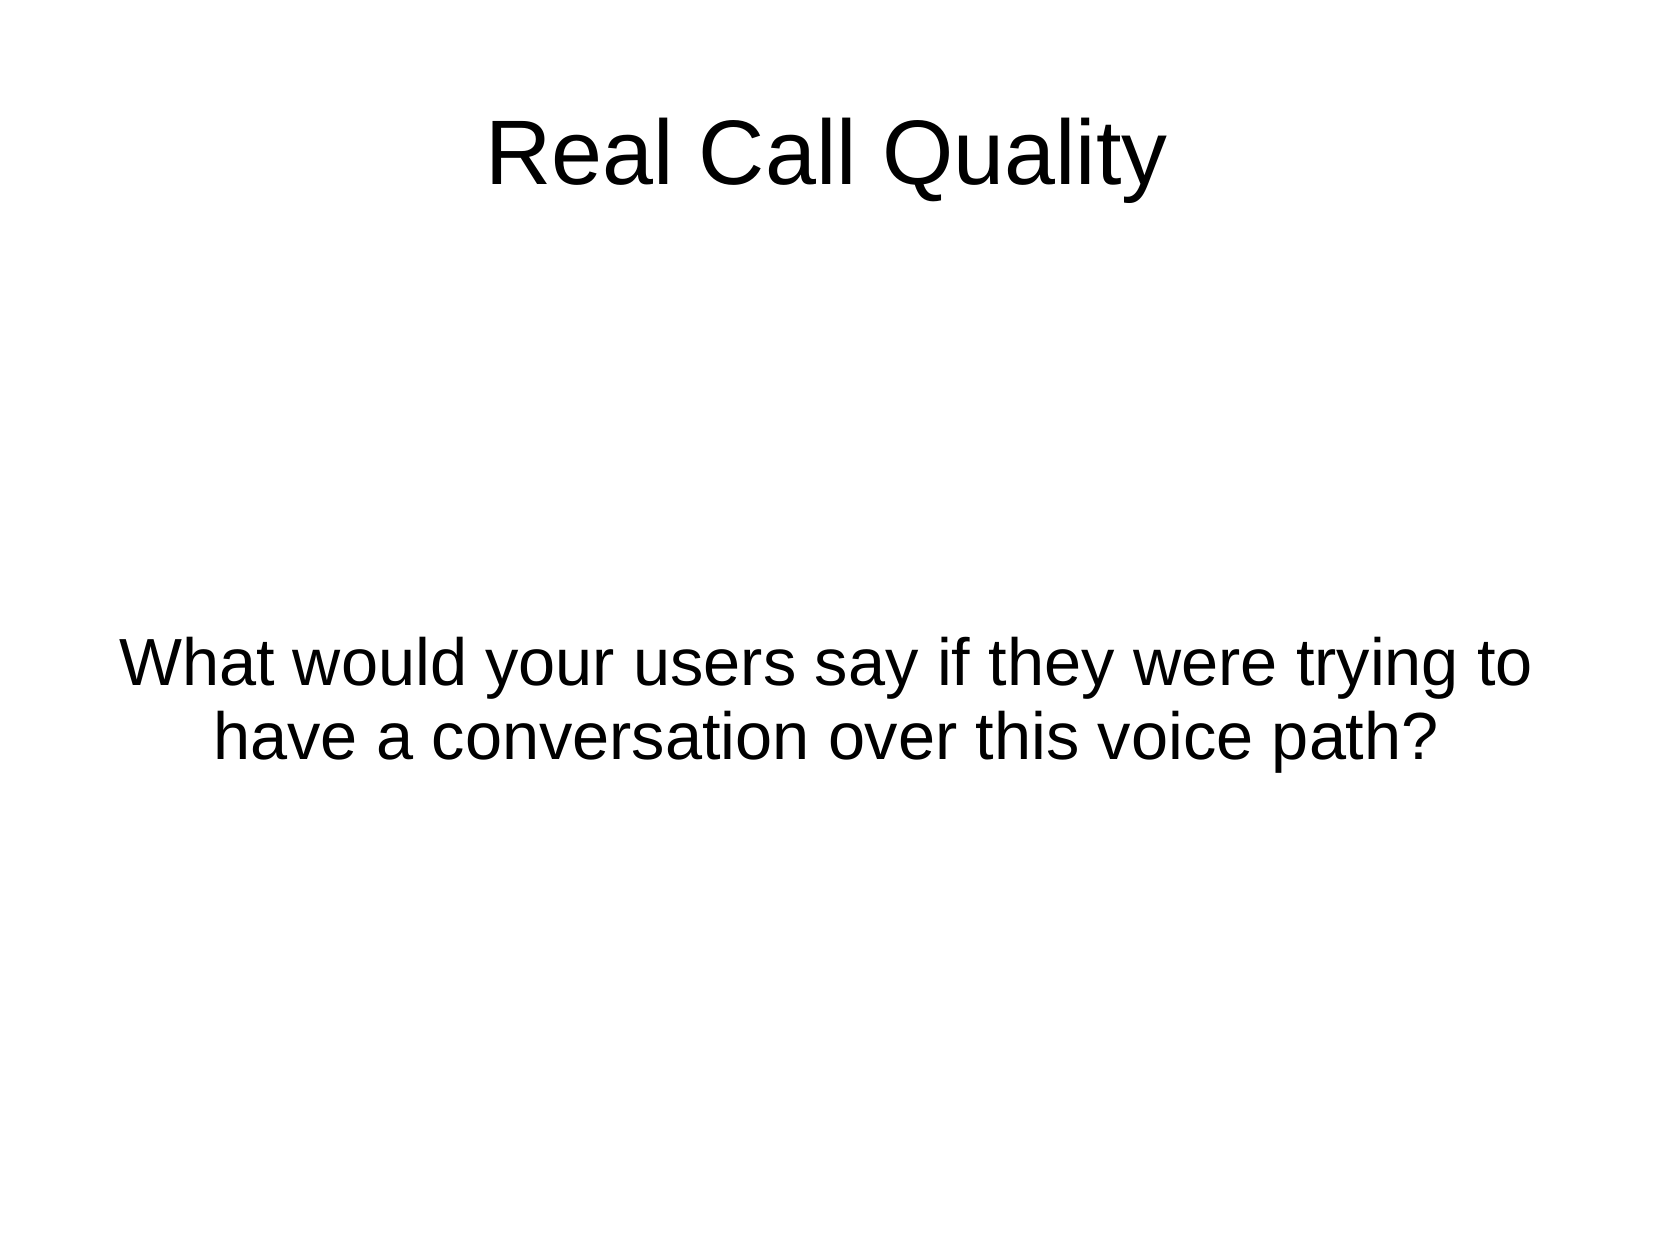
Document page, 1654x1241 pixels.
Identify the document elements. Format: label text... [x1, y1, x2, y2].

subtitle What would your users say if they were trying to have a conversation over this voice path? [82, 297, 1571, 1102]
title Real Call Quality [82, 49, 1571, 257]
